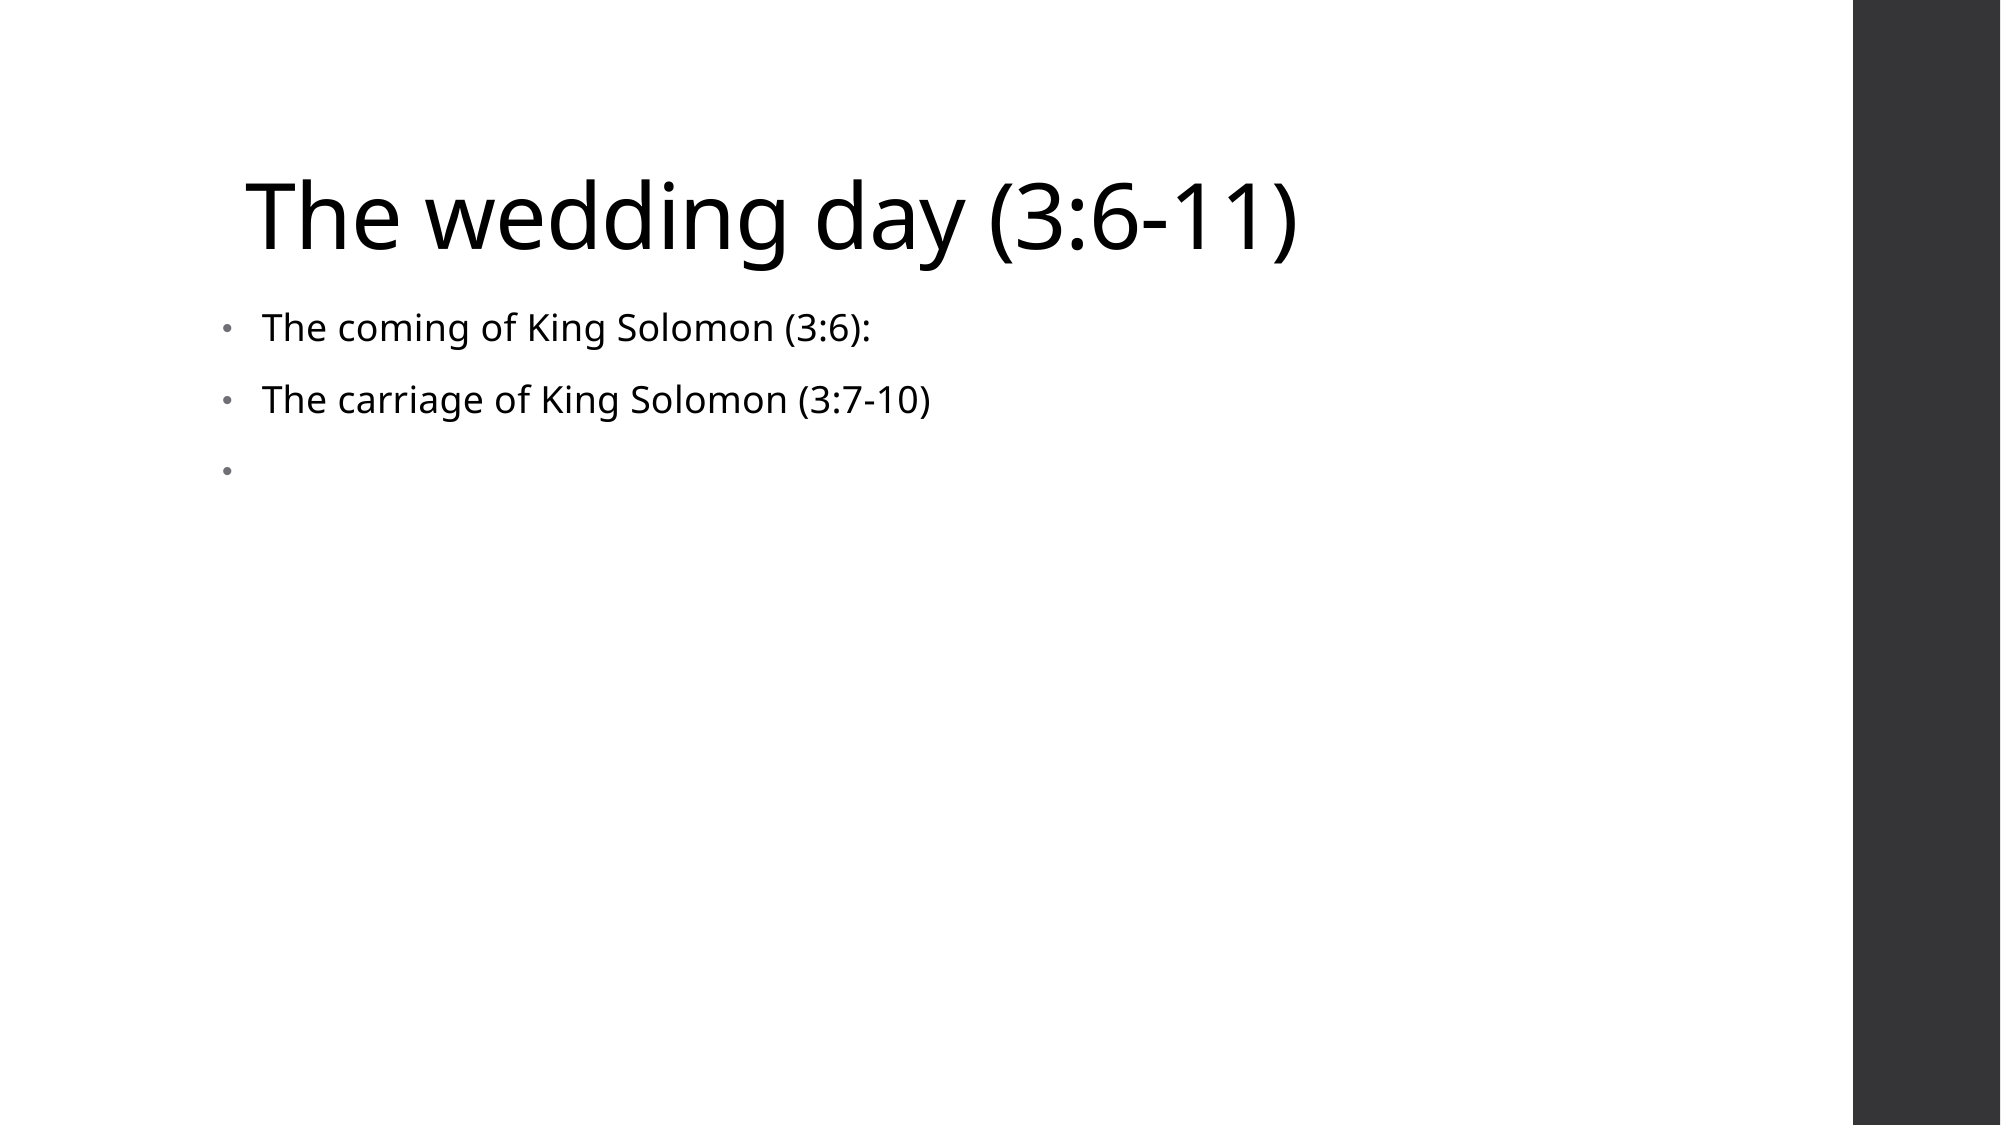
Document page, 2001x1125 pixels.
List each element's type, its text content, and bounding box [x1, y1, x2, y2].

title The wedding day (3:6-11) [206, 60, 1797, 278]
list The coming of King Solomon (3:6): The carriage of King Solomon (3:7-10) [206, 299, 1617, 1014]
